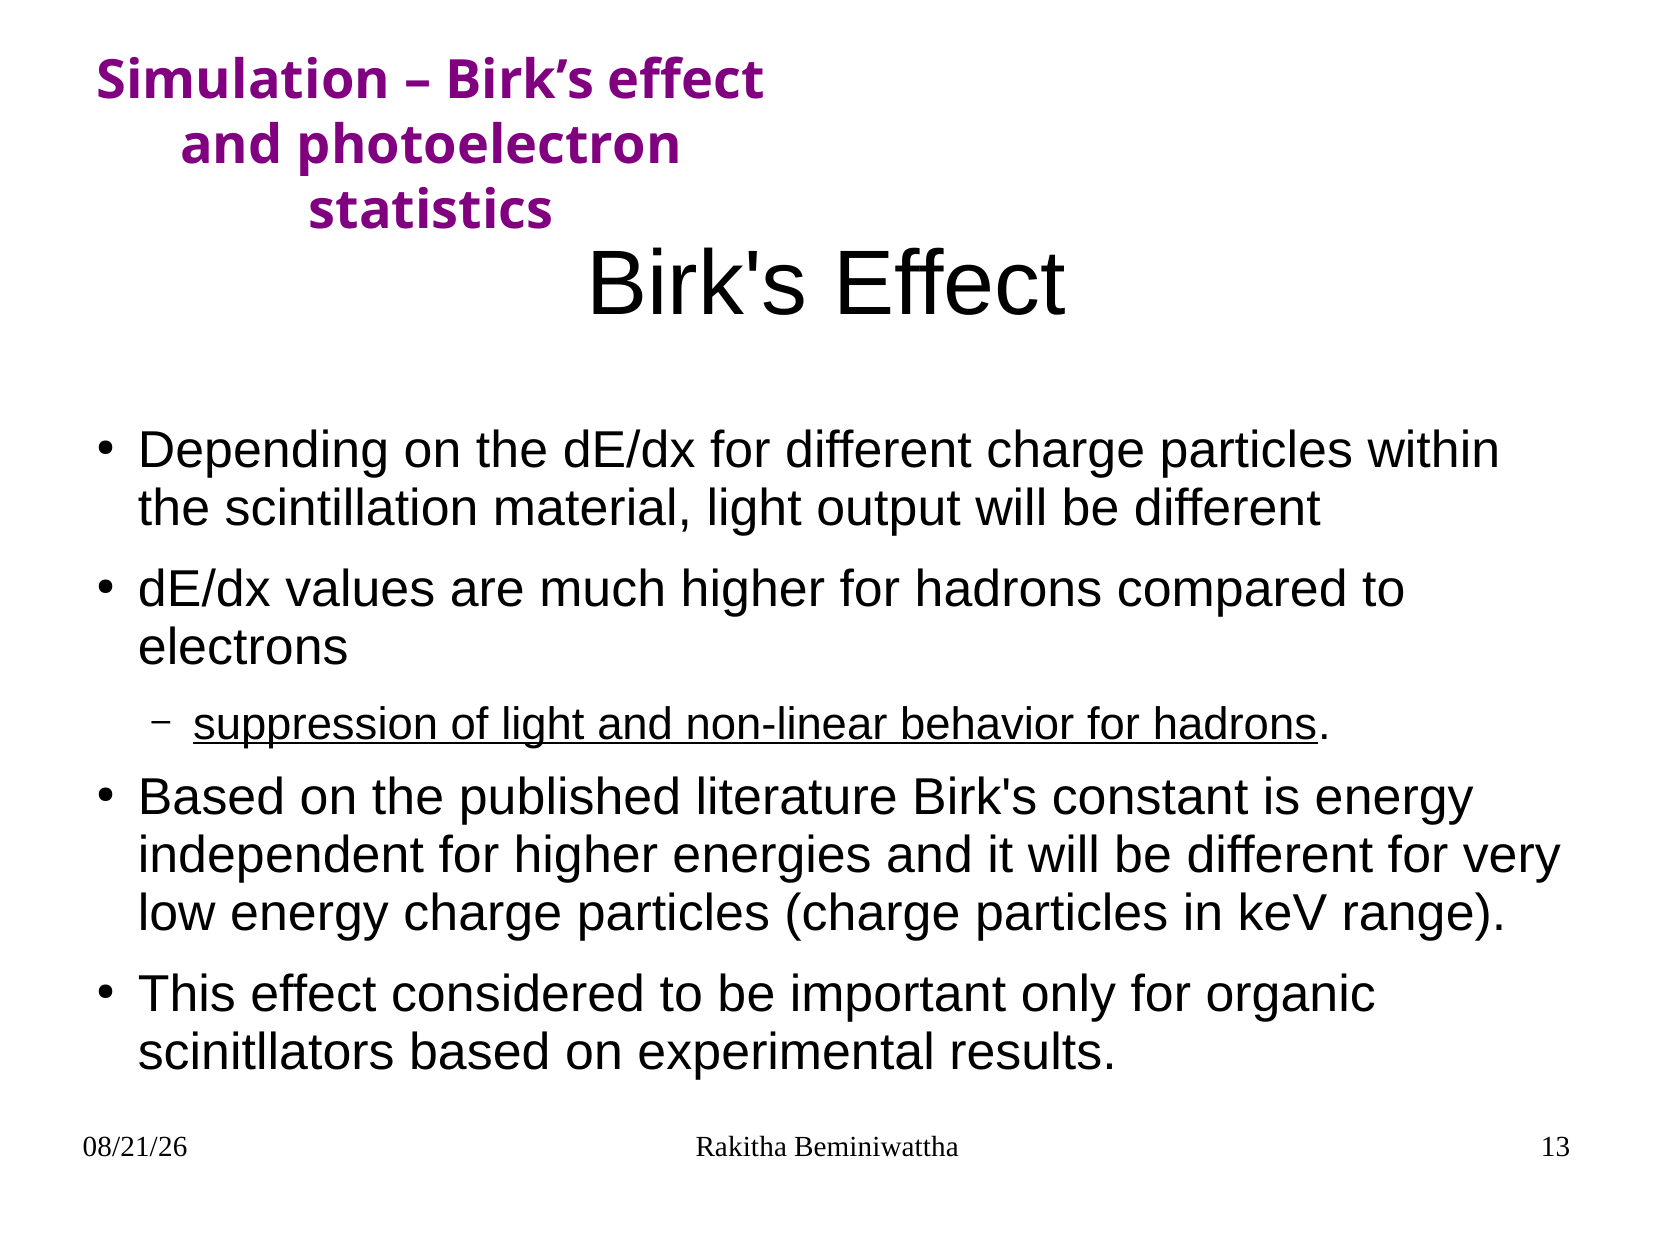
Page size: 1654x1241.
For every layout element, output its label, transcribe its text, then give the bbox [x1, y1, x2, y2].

list Depending on the dE/dx for different charge particles within the scintillation material, light output will be different dE/dx values are much higher for hadrons compared to electrons suppression of light and non-linear behavior for hadrons. Based on the published literature Birk's constant is energy independent for higher energies and it will be different for very low energy charge particles (charge particles in keV range). This effect considered to be important only for organic scinitllators based on experimental results. [82, 420, 1571, 1140]
title Simulation – Birk’s effect and photoelectron statistics [37, 37, 826, 188]
title Birk's Effect [82, 179, 1571, 387]
